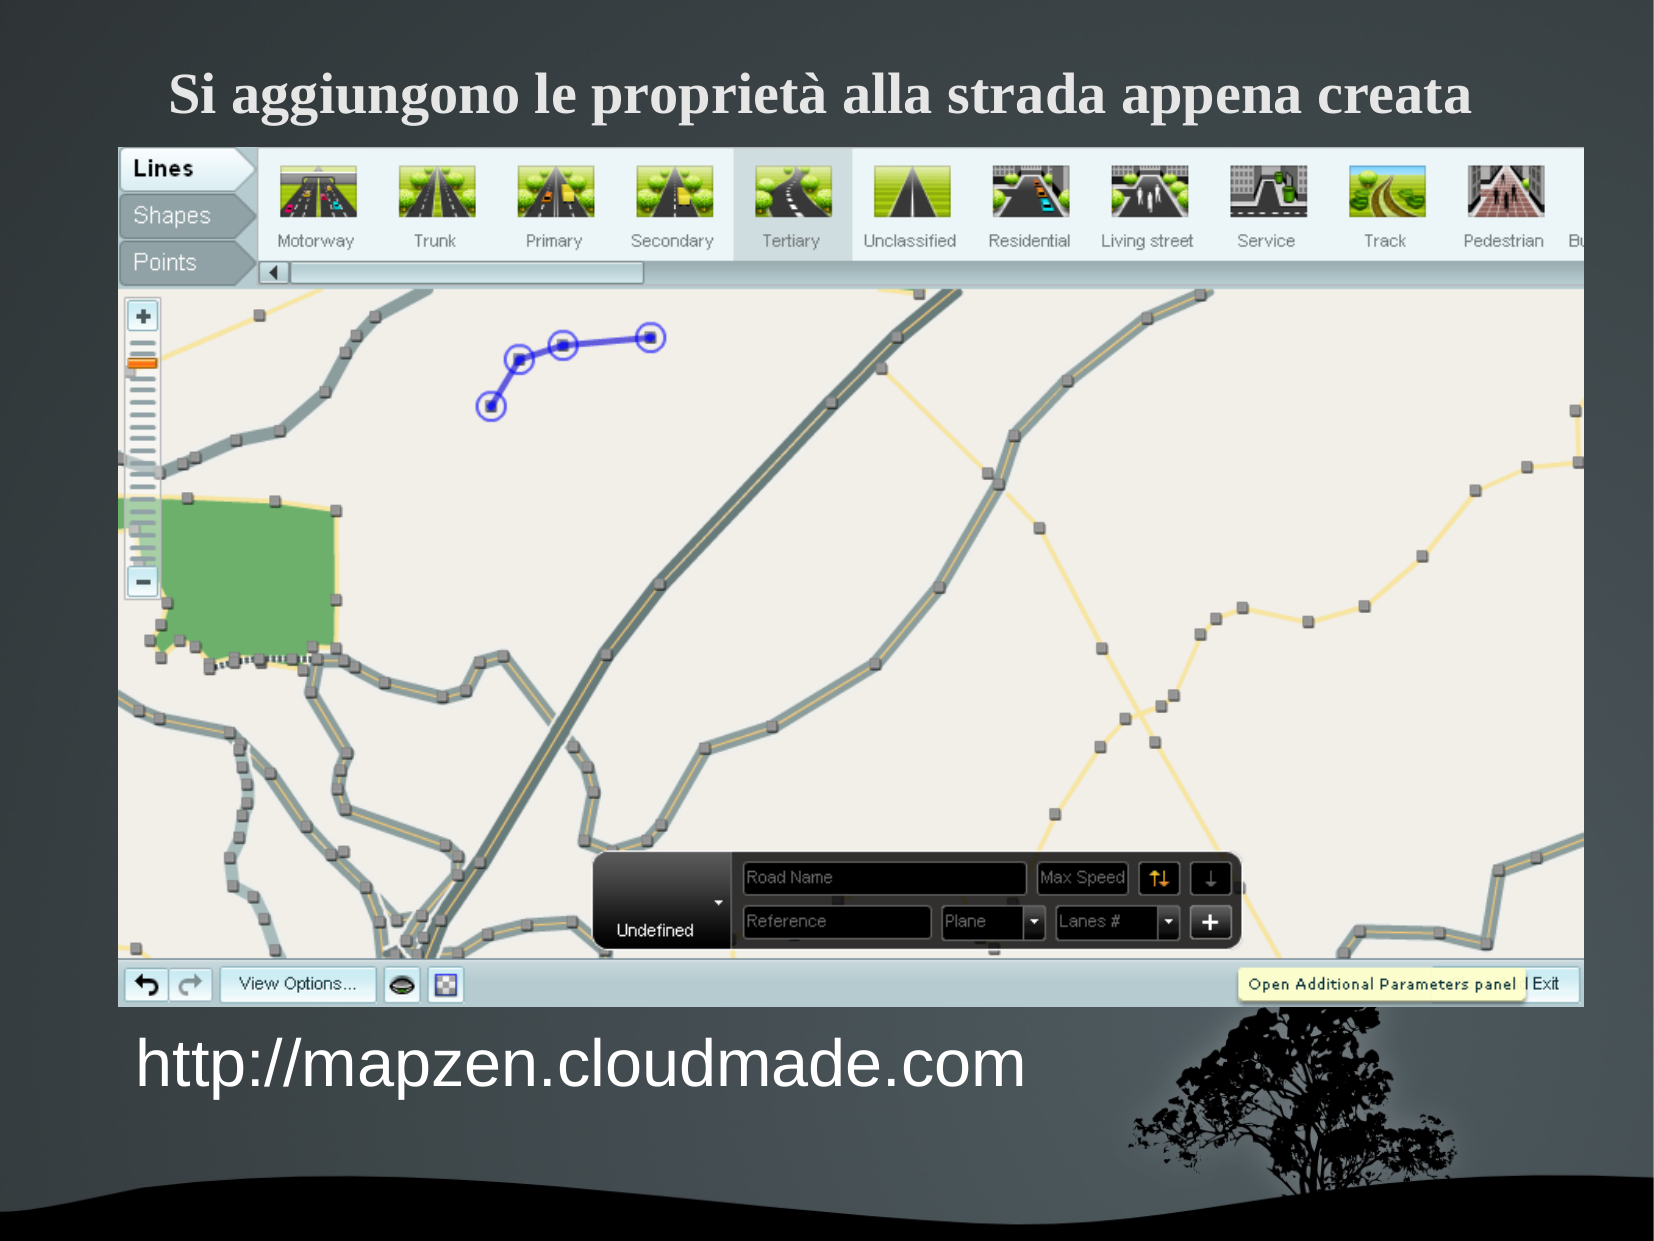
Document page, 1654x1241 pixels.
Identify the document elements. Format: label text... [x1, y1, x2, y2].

subtitle http://mapzen.cloudmade.com [135, 1003, 1625, 1123]
picture [0, 0, 1654, 1241]
title Si aggiungono le proprietà alla strada appena creata [76, 29, 1565, 158]
